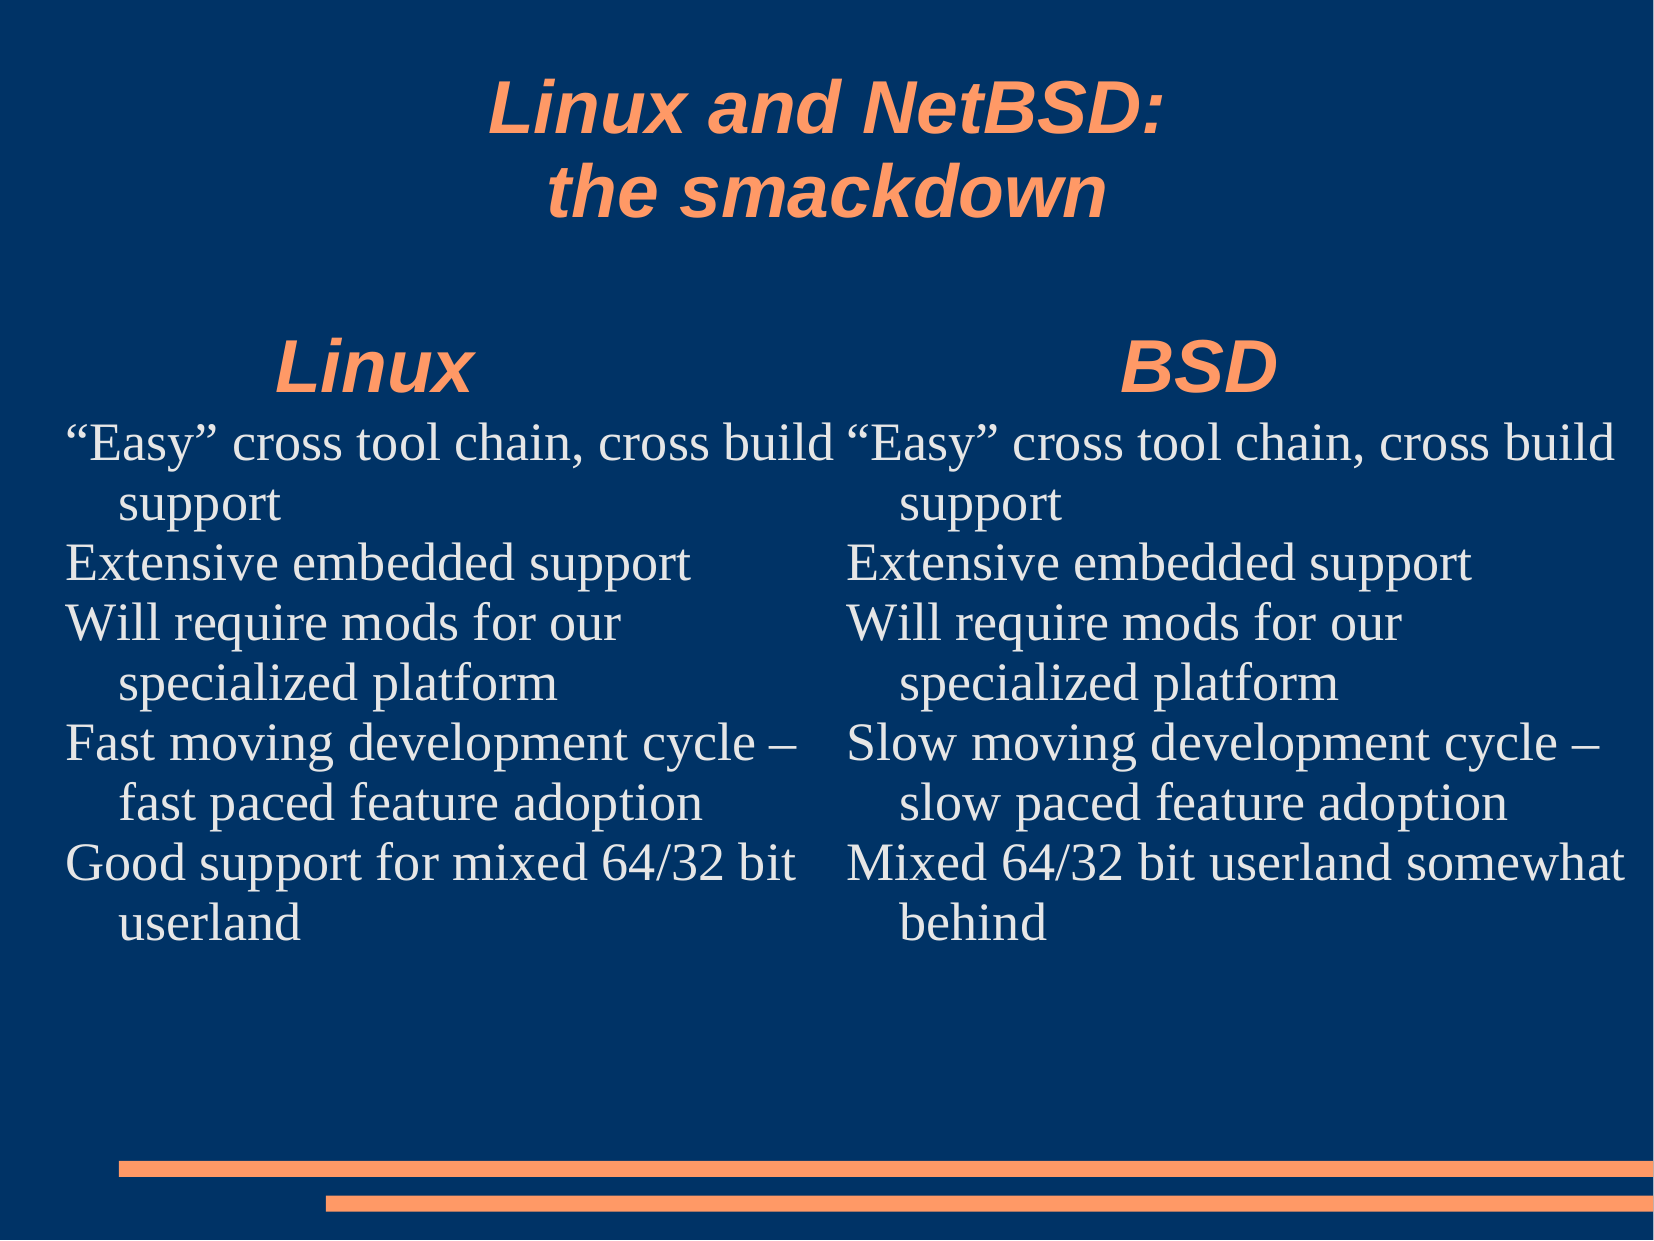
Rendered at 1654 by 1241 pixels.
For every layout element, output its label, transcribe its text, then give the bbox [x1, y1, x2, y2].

title Linux and NetBSD: the smackdown [121, 46, 1534, 254]
list “Easy” cross tool chain, cross build support Extensive embedded support Will require mods for our specialized platform Slow moving development cycle – slow paced feature adoption Mixed 64/32 bit userland somewhat behind [828, 412, 1654, 1126]
title BSD [937, 300, 1463, 433]
title Linux [112, 300, 638, 433]
list “Easy” cross tool chain, cross build support Extensive embedded support Will require mods for our specialized platform Fast moving development cycle – fast paced feature adoption Good support for mixed 64/32 bit userland [47, 412, 828, 1126]
